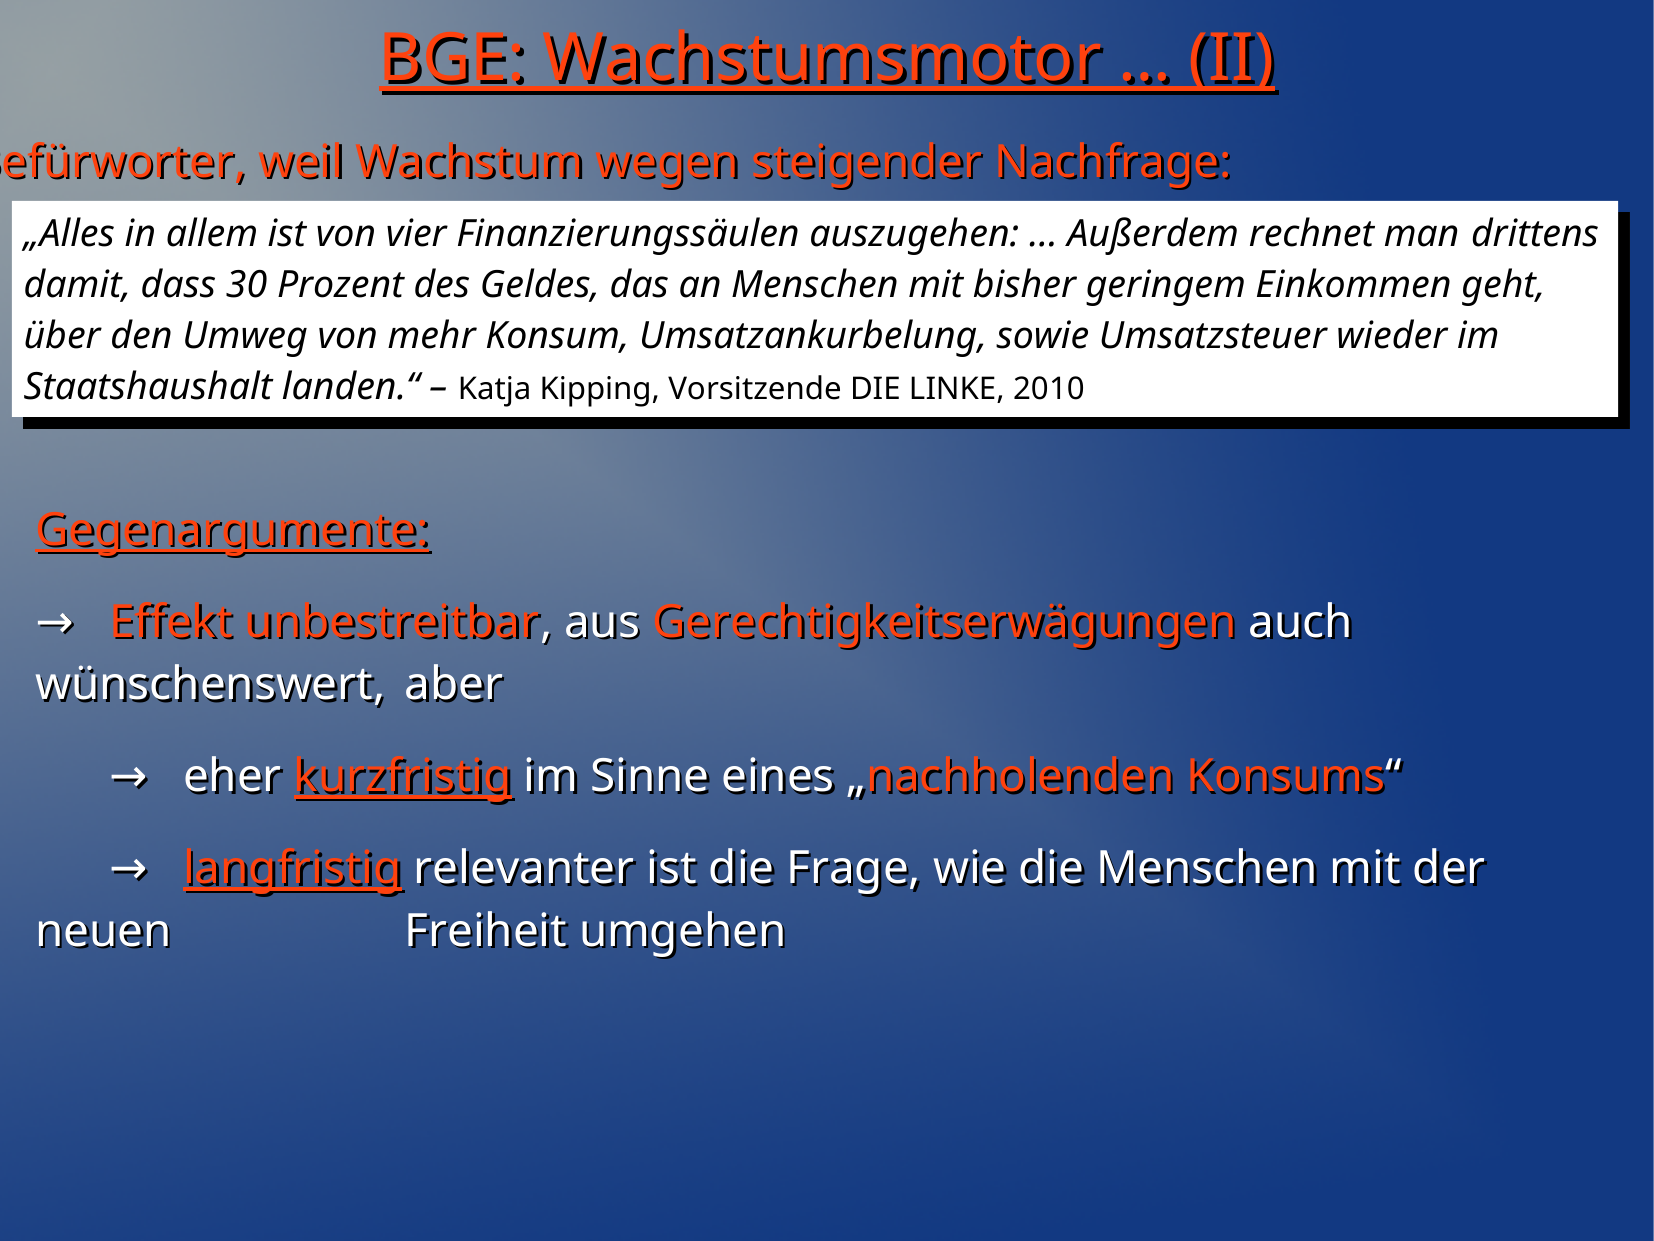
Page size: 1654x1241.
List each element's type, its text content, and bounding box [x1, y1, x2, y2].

picture [0, 0, 1654, 1241]
title Befürworter, weil Wachstum wegen steigender Nachfrage: [0, 118, 1347, 201]
title BGE: Wachstumsmotor … (II) [82, 13, 1571, 97]
text_box „Alles in allem ist von vier Finanzierungssäulen auszugehen: … Außerdem rechnet man drittens damit, dass 30 Prozent des Geldes, das an Menschen mit bisher geringem Einkommen geht, über den Umweg von mehr Konsum, Umsatzankurbelung, sowie Umsatzsteuer wieder im Staatshaushalt landen.“ – Katja Kipping, Vorsitzende DIE LINKE, 2010 [11, 200, 1619, 381]
text_box Gegenargumente: → Effekt unbestreitbar, aus Gerechtigkeitserwägungen auch wünschenswert, aber → eher kurzfristig im Sinne eines „nachholenden Konsums“ → langfristig relevanter ist die Frage, wie die Menschen mit der neuen Freiheit umgehen [35, 496, 1619, 1123]
